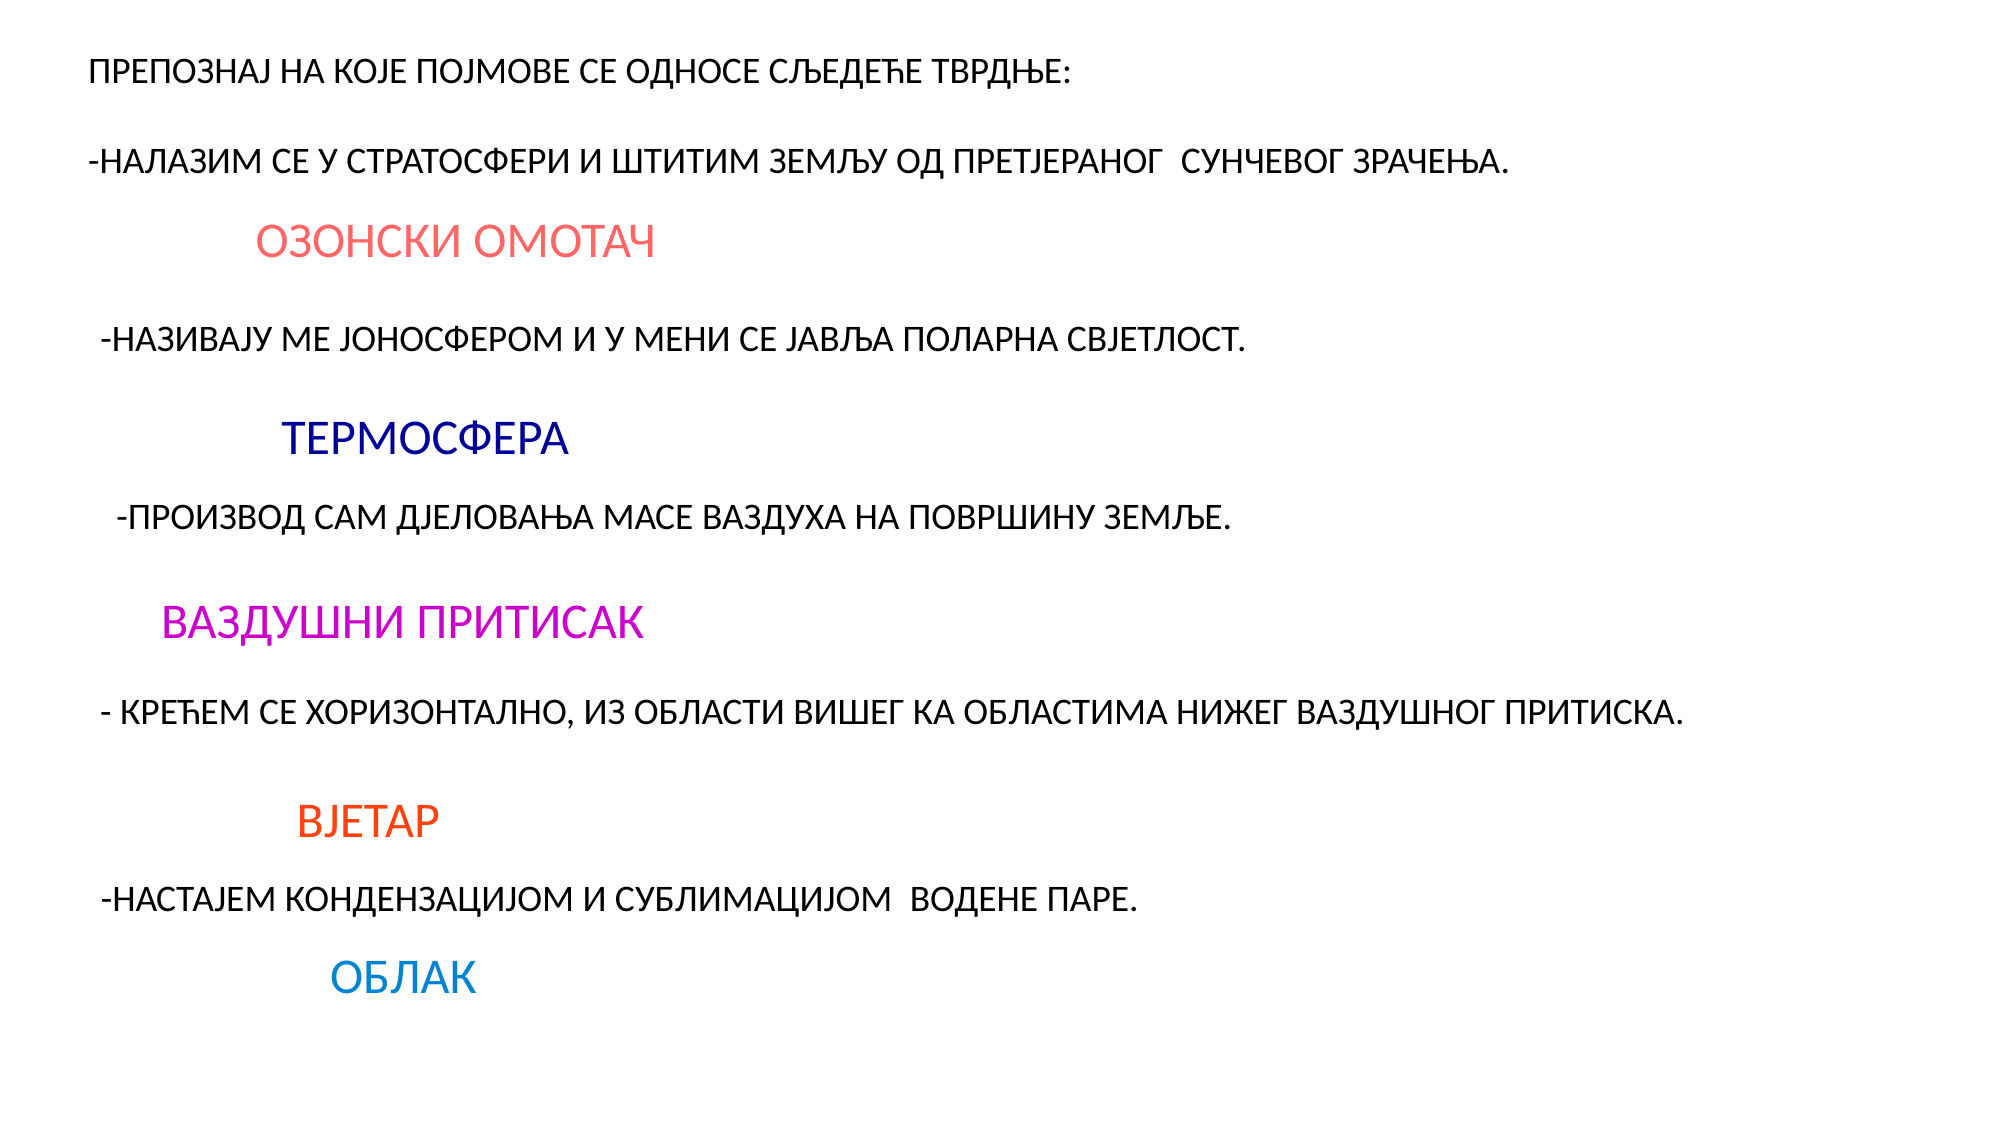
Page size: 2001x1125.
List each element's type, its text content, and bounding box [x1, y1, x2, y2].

text_box - КРЕЋЕМ СЕ ХОРИЗОНТАЛНО, ИЗ ОБЛАСТИ ВИШЕГ КА ОБЛАСТИМА НИЖЕГ ВАЗДУШНОГ ПРИТИСКА. [85, 679, 1909, 740]
text_box ОБЛАК [178, 936, 629, 1012]
text_box ВЈЕТАР [143, 779, 594, 855]
text_box -НАЗИВАЈУ МЕ ЈОНОСФЕРОМ И У МЕНИ СЕ ЈАВЉА ПОЛАРНА СВЈЕТЛОСТ. [85, 306, 1576, 367]
text_box -НАСТАЈЕМ КОНДЕНЗАЦИЈОМ И СУБЛИМАЦИЈОМ ВОДЕНЕ ПАРЕ. [85, 866, 1804, 927]
text_box ТЕРМОСФЕРА [266, 397, 717, 473]
text_box -ПРОИЗВОД САМ ДЈЕЛОВАЊА МАСЕ ВАЗДУХА НА ПОВРШИНУ ЗЕМЉЕ. [101, 484, 1915, 545]
text_box ПРЕПОЗНАЈ НА КОЈЕ ПОЈМОВЕ СЕ ОДНОСЕ СЉЕДЕЋЕ ТВРДЊЕ: -НАЛАЗИМ СЕ У СТРАТОСФЕРИ И ШТИТИМ ЗЕМЉУ ОД ПРЕТЈЕРАНОГ СУНЧЕВОГ ЗРАЧЕЊА. [73, 38, 1925, 189]
text_box ВАЗДУШНИ ПРИТИСАК [146, 580, 750, 656]
text_box ОЗОНСКИ ОМОТАЧ [240, 200, 691, 276]
